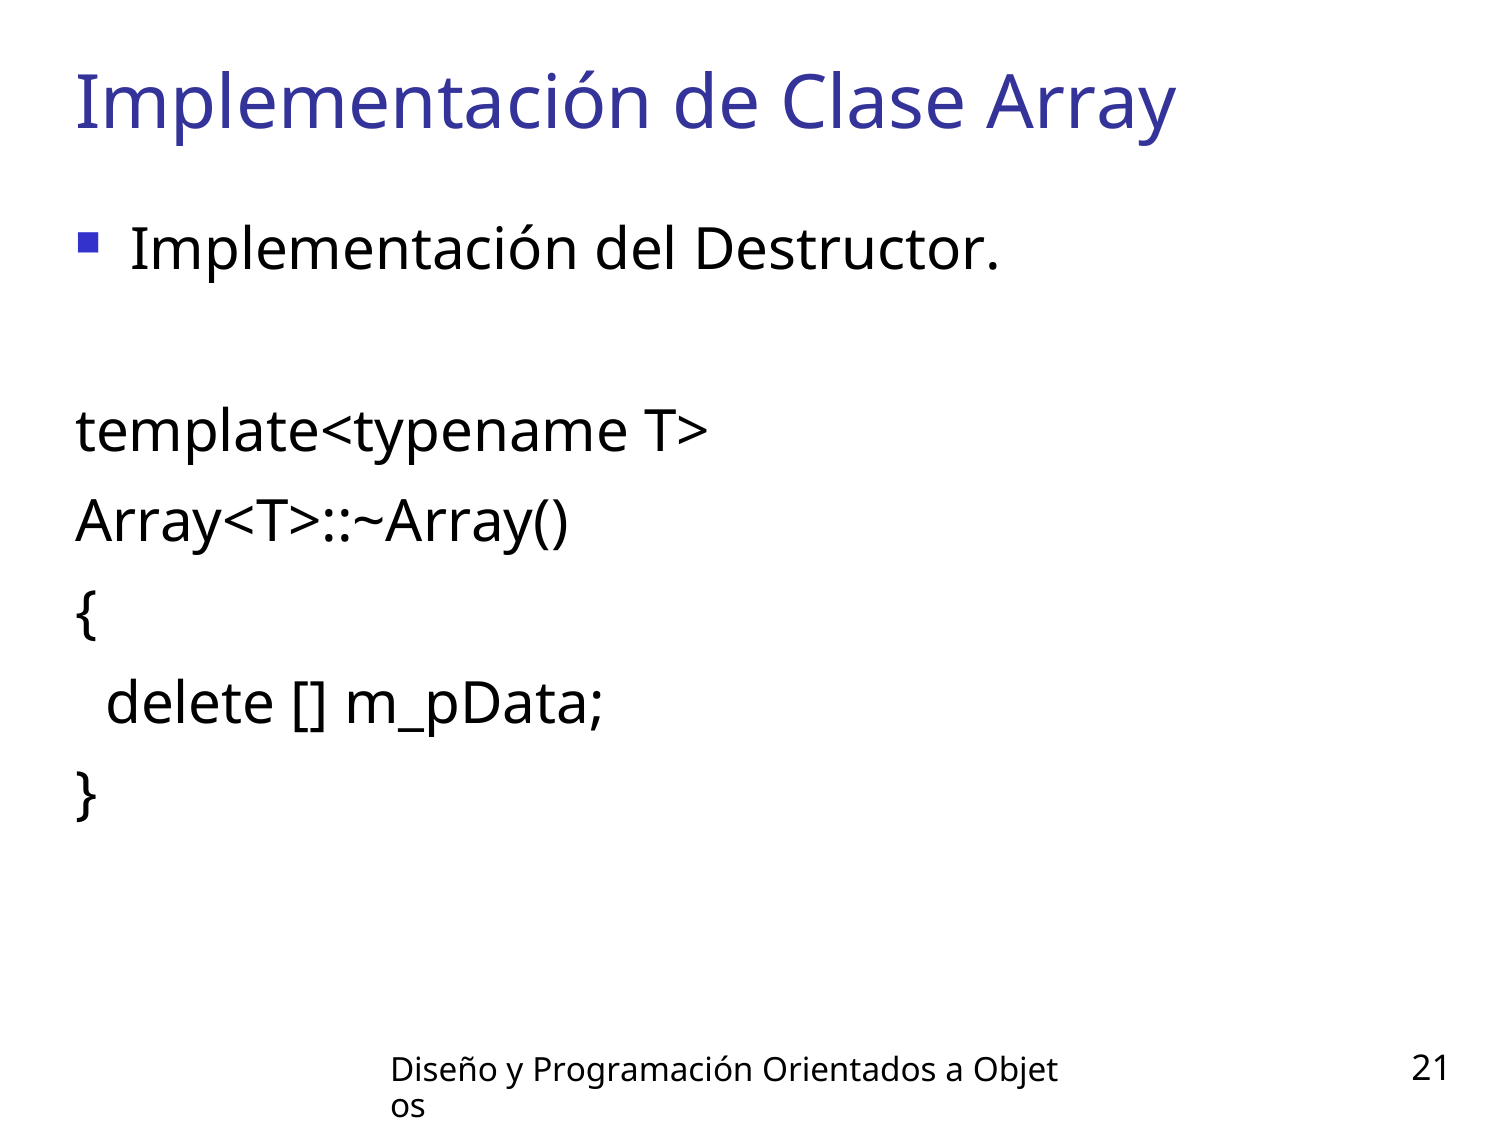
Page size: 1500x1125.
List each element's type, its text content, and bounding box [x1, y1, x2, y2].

list Implementación del Destructor. template<typename T> Array<T>::~Array()‏ { delete [] m_pData; } [75, 207, 1462, 1013]
title Implementación de Clase Array [75, 18, 1466, 181]
